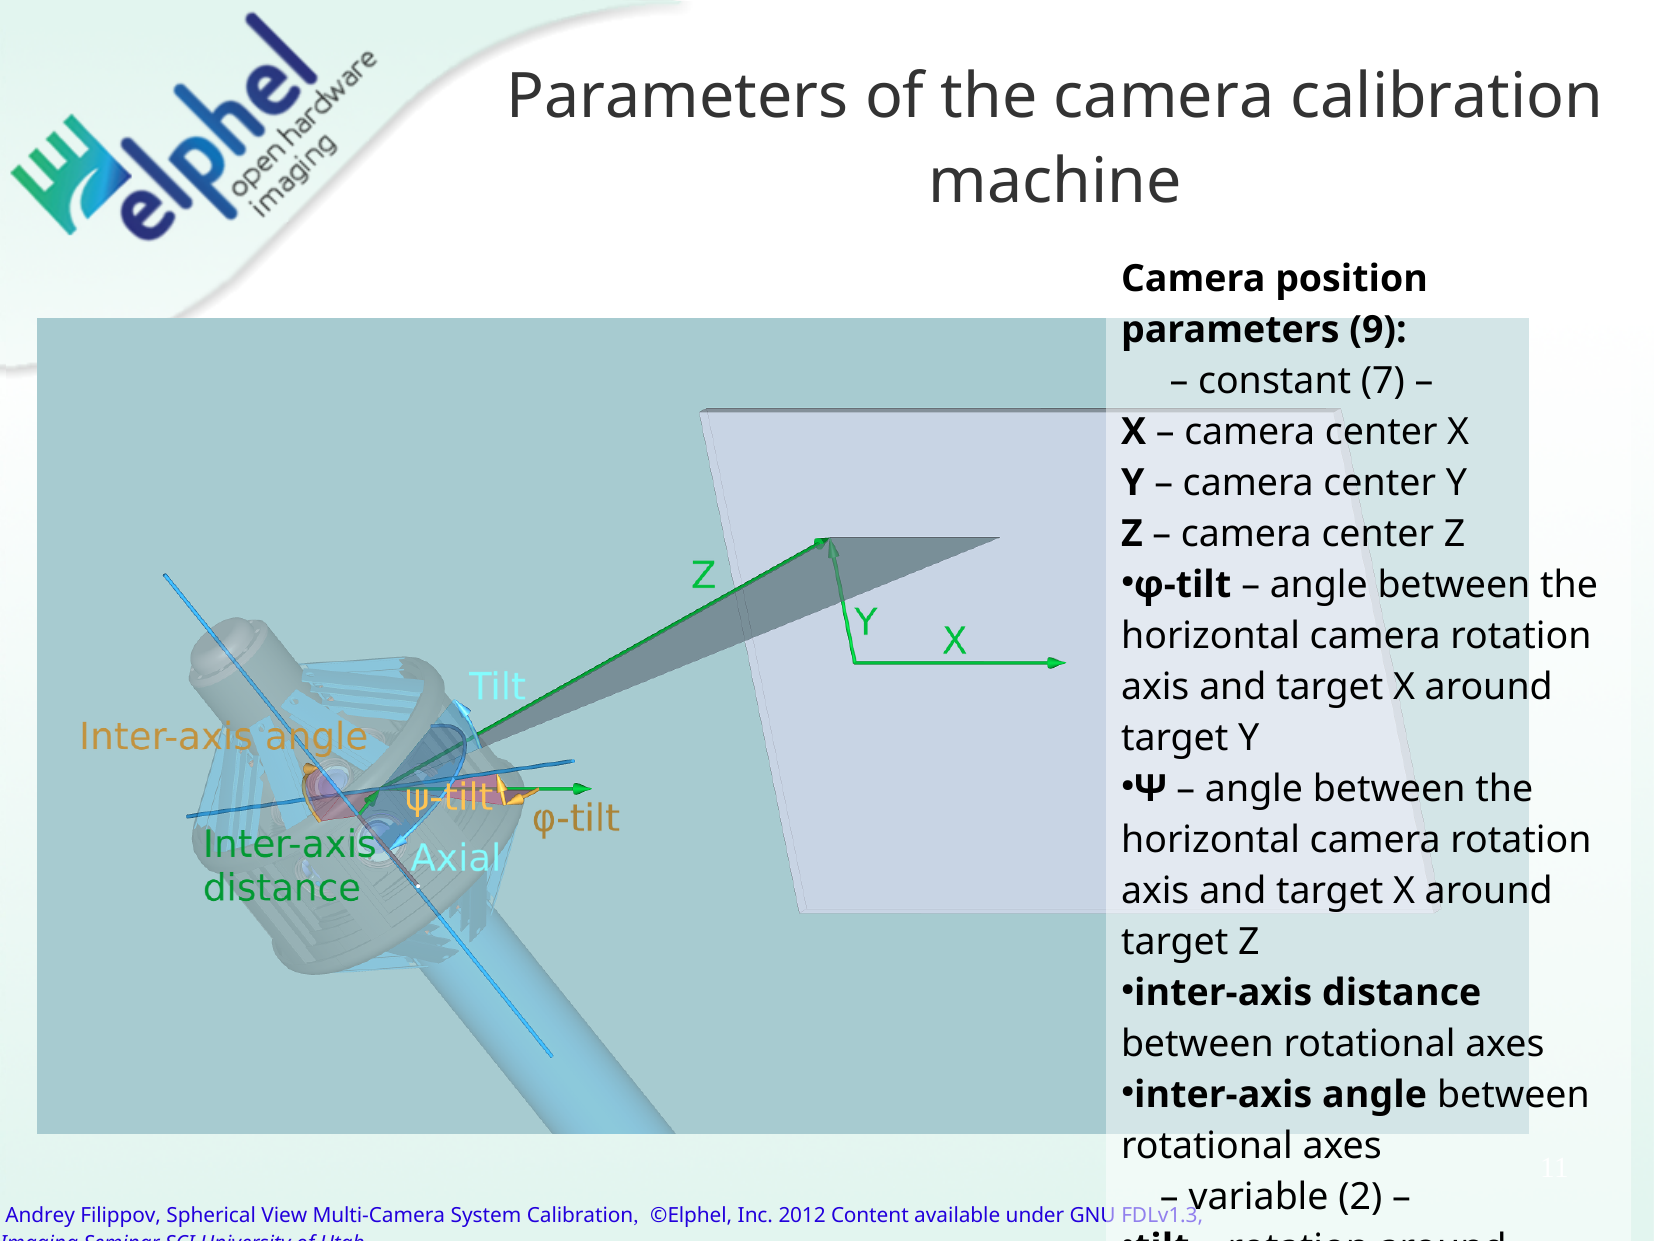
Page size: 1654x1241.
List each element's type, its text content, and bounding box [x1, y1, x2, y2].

text_box Camera position parameters (9): – constant (7) – X – camera center X Y – camera center Y Z – camera center Z φ-tilt – angle between the horizontal camera rotation axis and target X around target Y Ψ – angle between the horizontal camera rotation axis and target X around target Z inter-axis distance between rotational axes inter-axis angle between rotational axes – variable (2) – tilt – rotation around horizontal axis axial – rotation around camera axis [1106, 243, 1632, 1241]
title Parameters of the camera calibration machine [479, 27, 1632, 244]
picture [0, 0, 1654, 1241]
